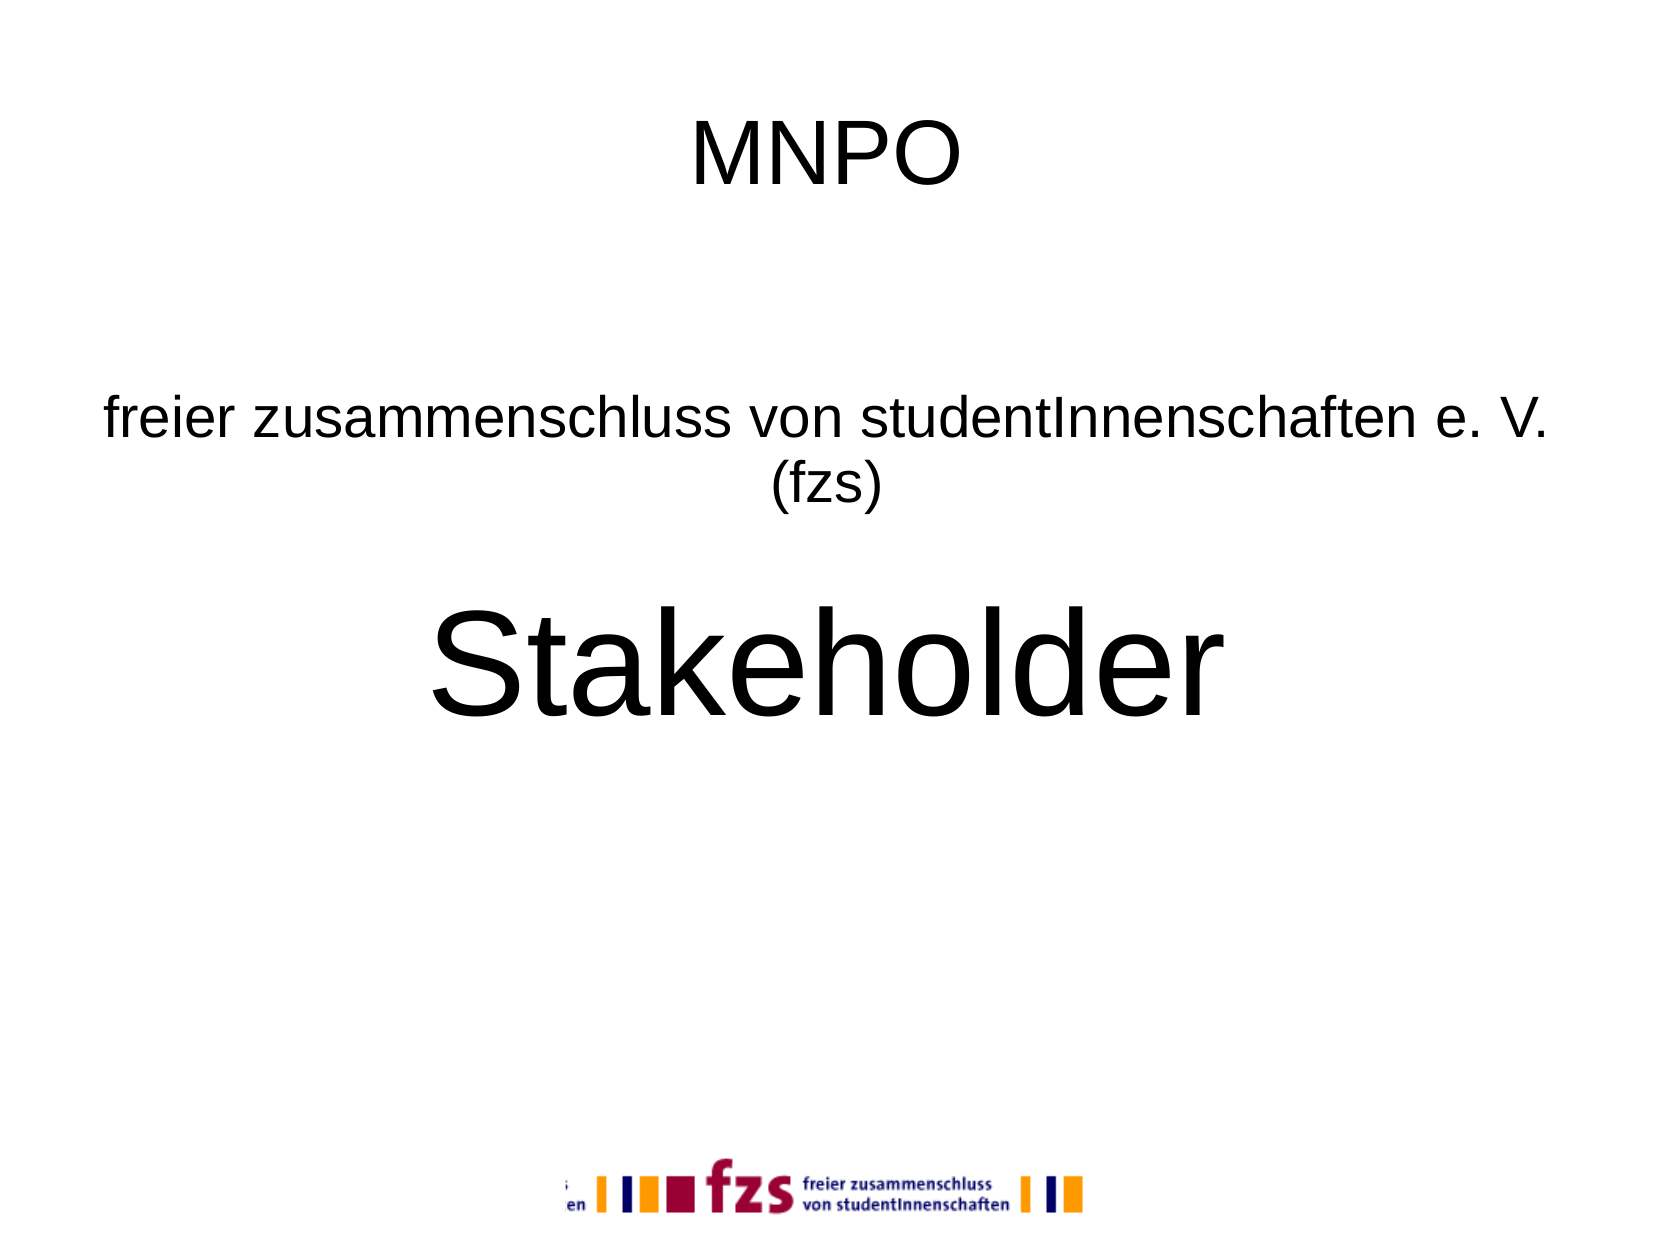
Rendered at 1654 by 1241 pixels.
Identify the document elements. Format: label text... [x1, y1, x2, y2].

subtitle freier zusammenschluss von studentInnenschaften e. V. (fzs) Stakeholder [82, 290, 1571, 1010]
picture [565, 1129, 1090, 1216]
title MNPO [82, 49, 1571, 257]
